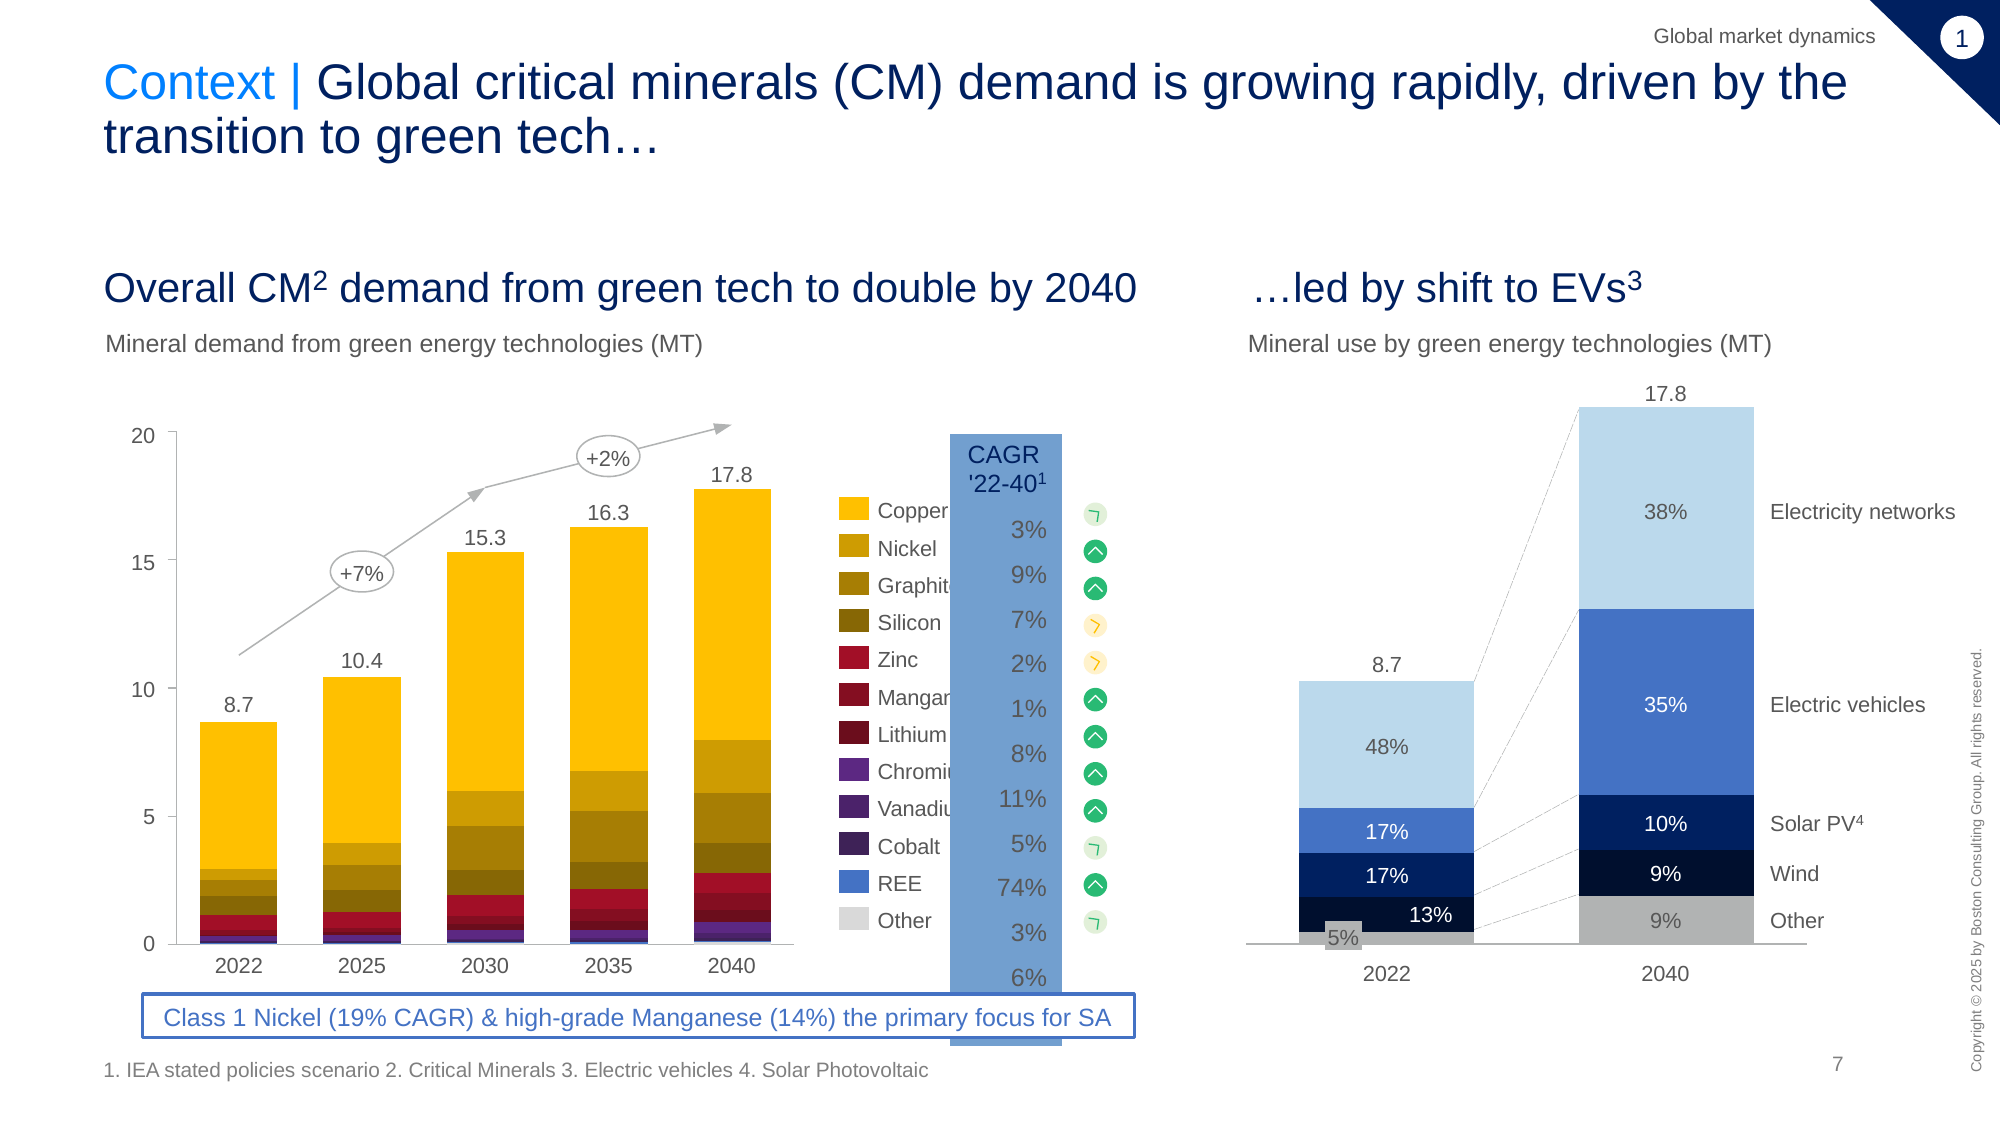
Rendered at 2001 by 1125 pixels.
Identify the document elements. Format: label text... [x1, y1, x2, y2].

text_box [839, 646, 869, 669]
text_box [1083, 873, 1108, 897]
text_box Mineral demand from green energy technologies (MT) [105, 330, 944, 359]
text_box 10 [131, 673, 155, 702]
text_box Solar PV4 [1770, 807, 1865, 836]
chart [1234, 396, 1819, 956]
text_box 5% [1325, 921, 1362, 950]
text_box 2040 [1640, 958, 1691, 986]
text_box Overall CM2 demand from green tech to double by 2040 [103, 260, 1166, 312]
text_box [1083, 576, 1108, 601]
text_box 0 [143, 927, 155, 956]
text_box 10% [1641, 807, 1691, 836]
text_box 17% [1362, 859, 1412, 888]
text_box 38% [1641, 495, 1691, 524]
table_cell 11% [950, 777, 1062, 822]
table_header CAGR '22-401 [950, 434, 1062, 509]
text_box 48% [1362, 730, 1412, 759]
text_box Other [1770, 904, 1825, 933]
text_box [839, 907, 869, 930]
text_box Electric vehicles [1770, 673, 1850, 731]
text_box 35% [1641, 688, 1691, 717]
text_box Lithium [878, 718, 948, 747]
text_box Graphite [878, 569, 950, 598]
text_box 15.3 [461, 521, 509, 549]
chart [163, 420, 808, 956]
table_cell 74% [950, 867, 1062, 911]
text_box Zinc [878, 654, 886, 664]
text_box REE [878, 867, 923, 896]
text_box [1083, 836, 1108, 860]
text_box 9% [1647, 904, 1684, 933]
text_box [839, 497, 869, 520]
text_box [1083, 762, 1108, 786]
table_cell 8% [950, 732, 1062, 777]
text_box [839, 534, 869, 557]
text_box Other [880, 914, 891, 927]
text_box Class 1 Nickel (19% CAGR) & high-grade Manganese (14%) the primary focus for SA [142, 994, 1135, 1038]
text_box [1083, 502, 1108, 527]
text_box [1869, 0, 2000, 126]
text_box 2040 [706, 949, 757, 978]
text_box Wind [1770, 857, 1820, 886]
text_box Chromium [878, 755, 950, 784]
text_box Mineral use by green energy technologies (MT) [1248, 330, 1781, 359]
text_box 5 [143, 800, 155, 829]
table_cell 6% [950, 956, 1062, 992]
text_box Vanadium [878, 792, 950, 821]
title Context | Global critical minerals (CM) demand is growing rapidly, driven by the transition to green tech… [103, 55, 1897, 165]
text_box 2022 [213, 949, 264, 978]
text_box 9% [1647, 857, 1684, 886]
text_box Global market dynamics [1653, 14, 1892, 56]
text_box +2% [576, 435, 640, 477]
text_box [839, 721, 869, 744]
table_cell 2% [950, 643, 1062, 688]
text_box Copper [878, 494, 950, 523]
text_box 20 [131, 419, 155, 448]
text_box [1083, 687, 1108, 712]
text_box [1083, 724, 1108, 749]
text_box +7% [330, 551, 394, 592]
text_box Cobalt [878, 830, 941, 859]
text_box 1 [1940, 15, 1984, 60]
text_box 13% [1406, 898, 1456, 927]
text_box [1083, 539, 1108, 564]
text_box 17.8 [1641, 376, 1690, 405]
text_box [1083, 613, 1108, 638]
text_box [839, 572, 869, 595]
text_box 16.3 [584, 496, 633, 525]
text_box [839, 870, 869, 893]
table_cell 3% [950, 1039, 1062, 1046]
text_box Manganese [878, 681, 950, 710]
text_box [839, 683, 869, 706]
text_box 2035 [583, 949, 634, 978]
table_cell 3% [950, 509, 1062, 553]
table_cell 7% [950, 598, 1062, 643]
table_cell 5% [950, 822, 1062, 867]
table_cell 9% [950, 553, 1062, 598]
text_box 1. IEA stated policies scenario 2. Critical Minerals 3. Electric vehicles 4. Solar Photovoltaic [103, 1059, 1585, 1082]
text_box 2025 [336, 949, 388, 978]
text_box …led by shift to EVs3 [1251, 260, 1852, 312]
text_box Silicon [878, 606, 943, 635]
text_box Nickel [878, 532, 938, 561]
text_box [1083, 650, 1108, 675]
text_box Zinc [878, 643, 919, 672]
text_box 8.7 [1369, 648, 1405, 677]
table_cell 3% [950, 911, 1062, 956]
text_box 2030 [460, 949, 511, 978]
text_box [839, 609, 869, 632]
table_cell 1% [950, 688, 1062, 732]
text_box 8.7 [221, 688, 257, 717]
text_box 10.4 [338, 644, 386, 673]
text_box [839, 758, 869, 781]
text_box Electricity networks [1770, 481, 1864, 539]
text_box 2022 [1361, 958, 1413, 986]
text_box 17% [1362, 815, 1412, 844]
text_box [839, 832, 869, 855]
text_box [1083, 910, 1108, 934]
text_box [839, 795, 869, 818]
text_box 15 [131, 546, 155, 575]
text_box 17.8 [708, 458, 756, 487]
text_box [1083, 799, 1108, 823]
text_box Other [878, 904, 932, 933]
